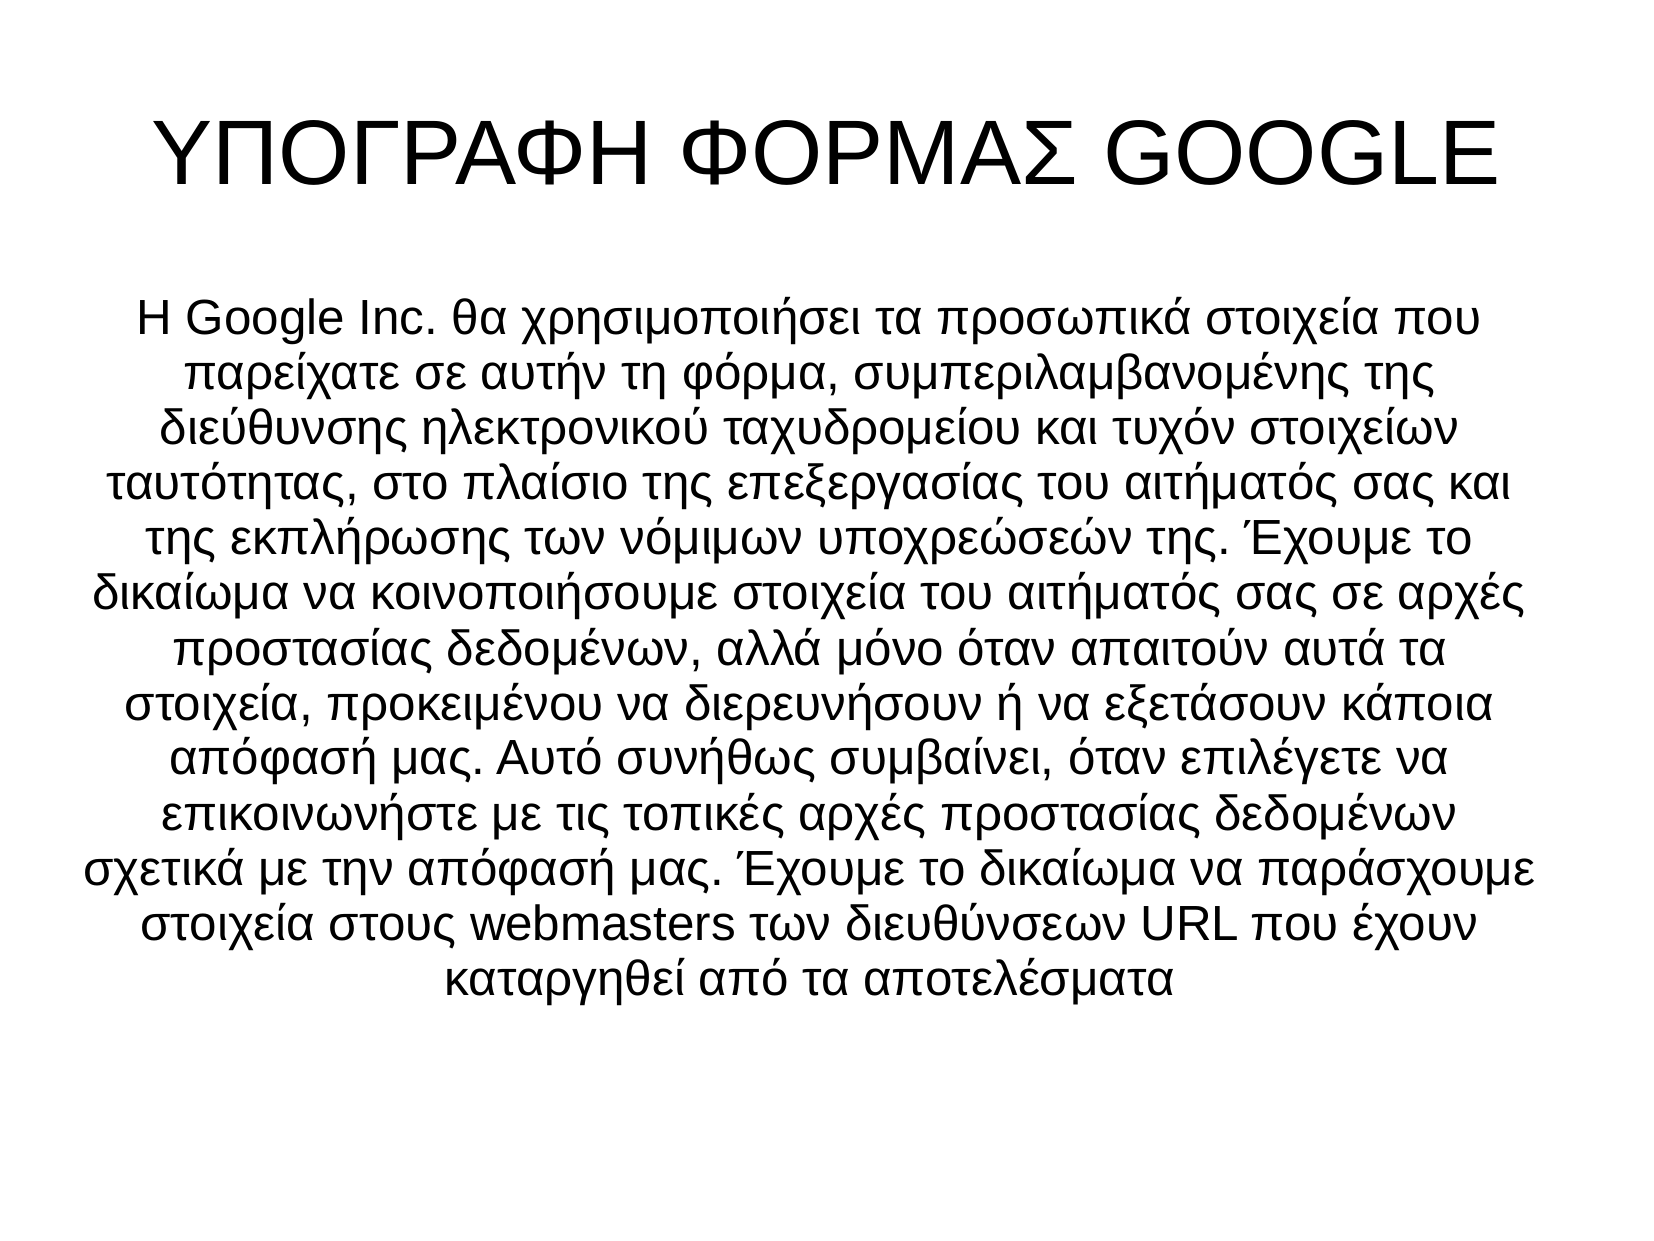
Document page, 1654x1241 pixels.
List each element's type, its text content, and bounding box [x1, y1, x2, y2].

title ΥΠΟΓΡΑΦΗ ΦΟΡΜΑΣ GOOGLE [82, 49, 1571, 257]
list Η Google Inc. θα χρησιμοποιήσει τα προσωπικά στοιχεία που παρείχατε σε αυτήν τη φόρμα, συμπεριλαμβανομένης της διεύθυνσης ηλεκτρονικού ταχυδρομείου και τυχόν στοιχείων ταυτότητας, στο πλαίσιο της επεξεργασίας του αιτήματός σας και της εκπλήρωσης των νόμιμων υποχρεώσεών της. Έχουμε το δικαίωμα να κοινοποιήσουμε στοιχεία του αιτήματός σας σε αρχές προστασίας δεδομένων, αλλά μόνο όταν απαιτούν αυτά τα στοιχεία, προκειμένου να διερευνήσουν ή να εξετάσουν κάποια απόφασή μας. Αυτό συνήθως συμβαίνει, όταν επιλέγετε να επικοινωνήστε με τις τοπικές αρχές προστασίας δεδομένων σχετικά με την απόφασή μας. Έχουμε το δικαίωμα να παράσχουμε στοιχεία στους webmasters των διευθύνσεων URL που έχουν καταργηθεί από τα αποτελέσματα [82, 660, 1538, 1010]
list Η Google Inc. θα χρησιμοποιήσει τα προσωπικά στοιχεία που παρείχατε σε αυτήν τη φόρμα, συμπεριλαμβανομένης της διεύθυνσης ηλεκτρονικού ταχυδρομείου και τυχόν στοιχείων ταυτότητας, στο πλαίσιο της επεξεργασίας του αιτήματός σας και της εκπλήρωσης των νόμιμων υποχρεώσεών της. Έχουμε το δικαίωμα να κοινοποιήσουμε στοιχεία του αιτήματός σας σε αρχές προστασίας δεδομένων, αλλά μόνο όταν απαιτούν αυτά τα στοιχεία, προκειμένου να διερευνήσουν ή να εξετάσουν κάποια απόφασή μας. Αυτό συνήθως συμβαίνει, όταν επιλέγετε να επικοινωνήστε με τις τοπικές αρχές προστασίας δεδομένων σχετικά με την απόφασή μας. Έχουμε το δικαίωμα να παράσχουμε στοιχεία στους webmasters των διευθύνσεων URL που έχουν καταργηθεί από τα αποτελέσματα [82, 290, 1538, 337]
text_box [4, 337, 1654, 660]
